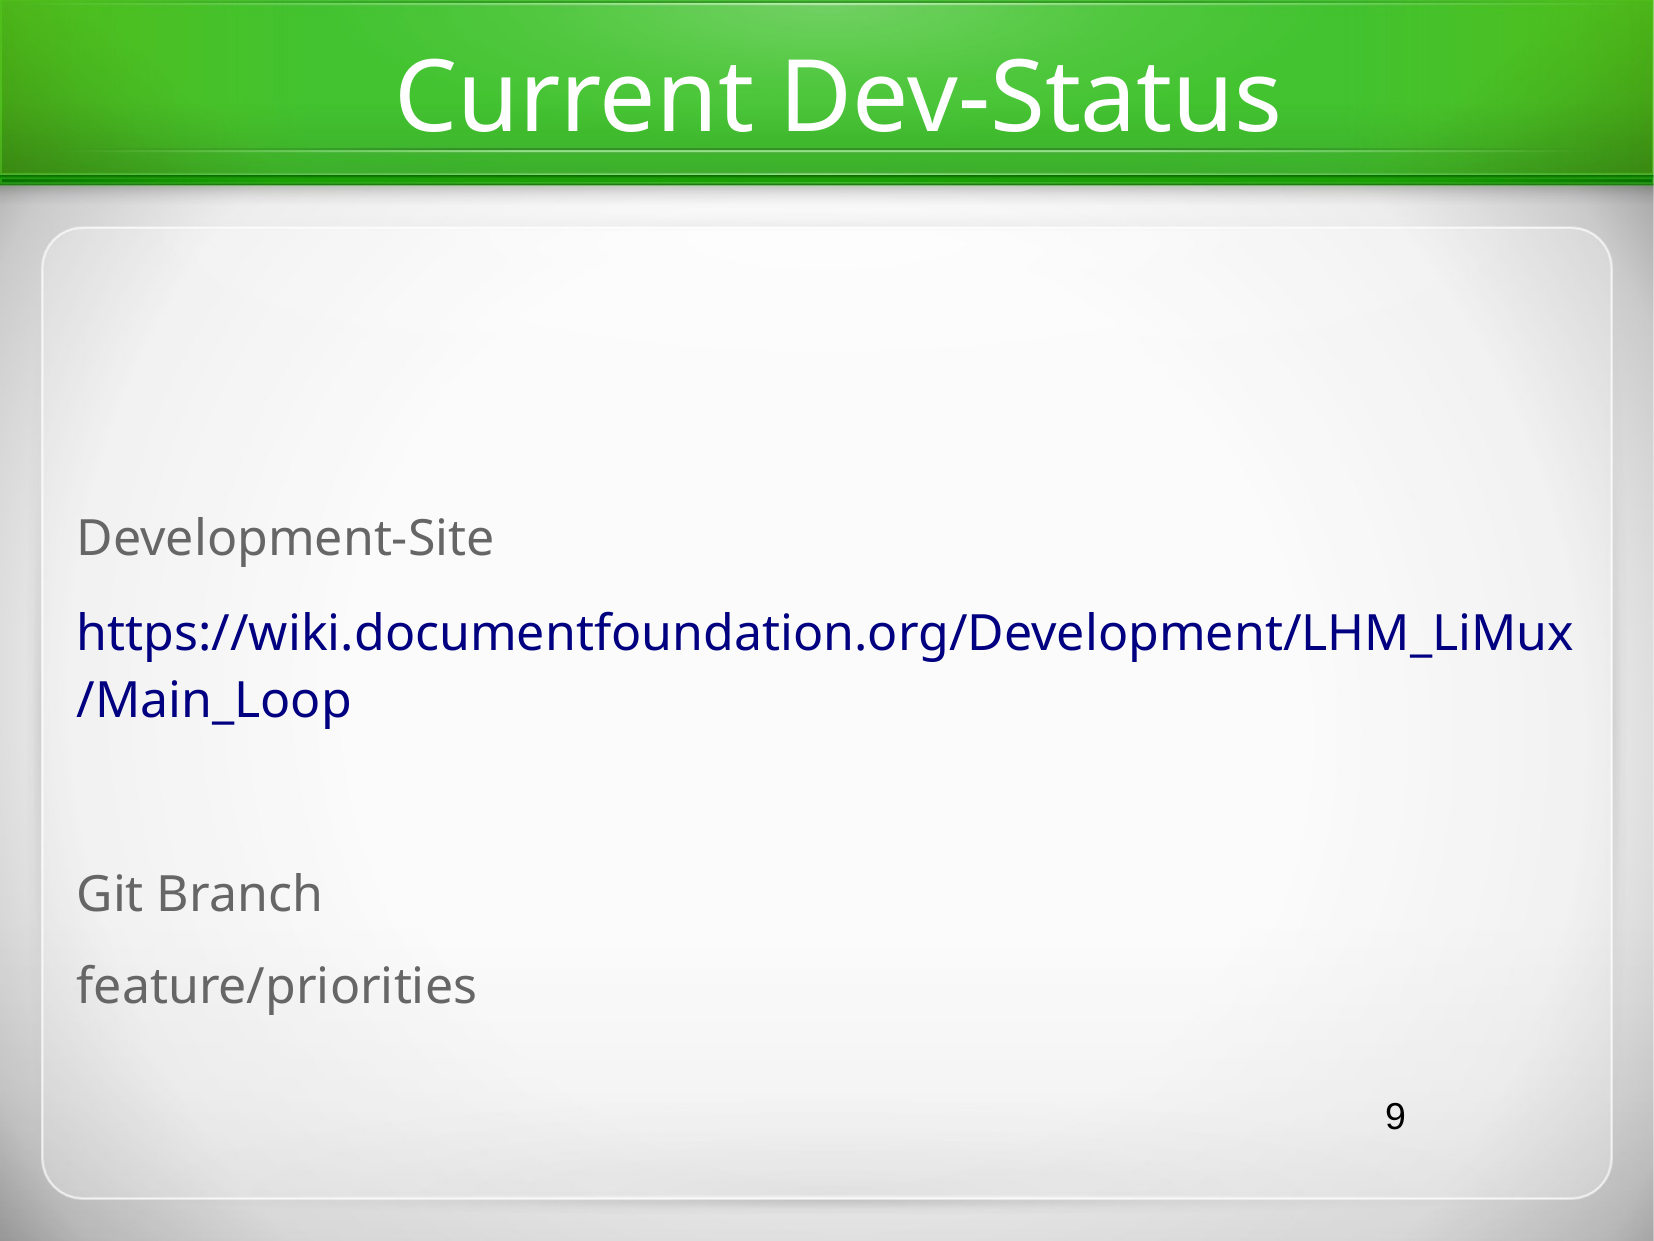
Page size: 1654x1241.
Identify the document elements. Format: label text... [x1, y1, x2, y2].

list Development-Site https://wiki.documentfoundation.org/Development/LHM_LiMux/Main_Loop Git Branch feature/priorities [47, 236, 1612, 1202]
title Current Dev-Status [82, 25, 1570, 172]
picture [0, 0, 1654, 1241]
